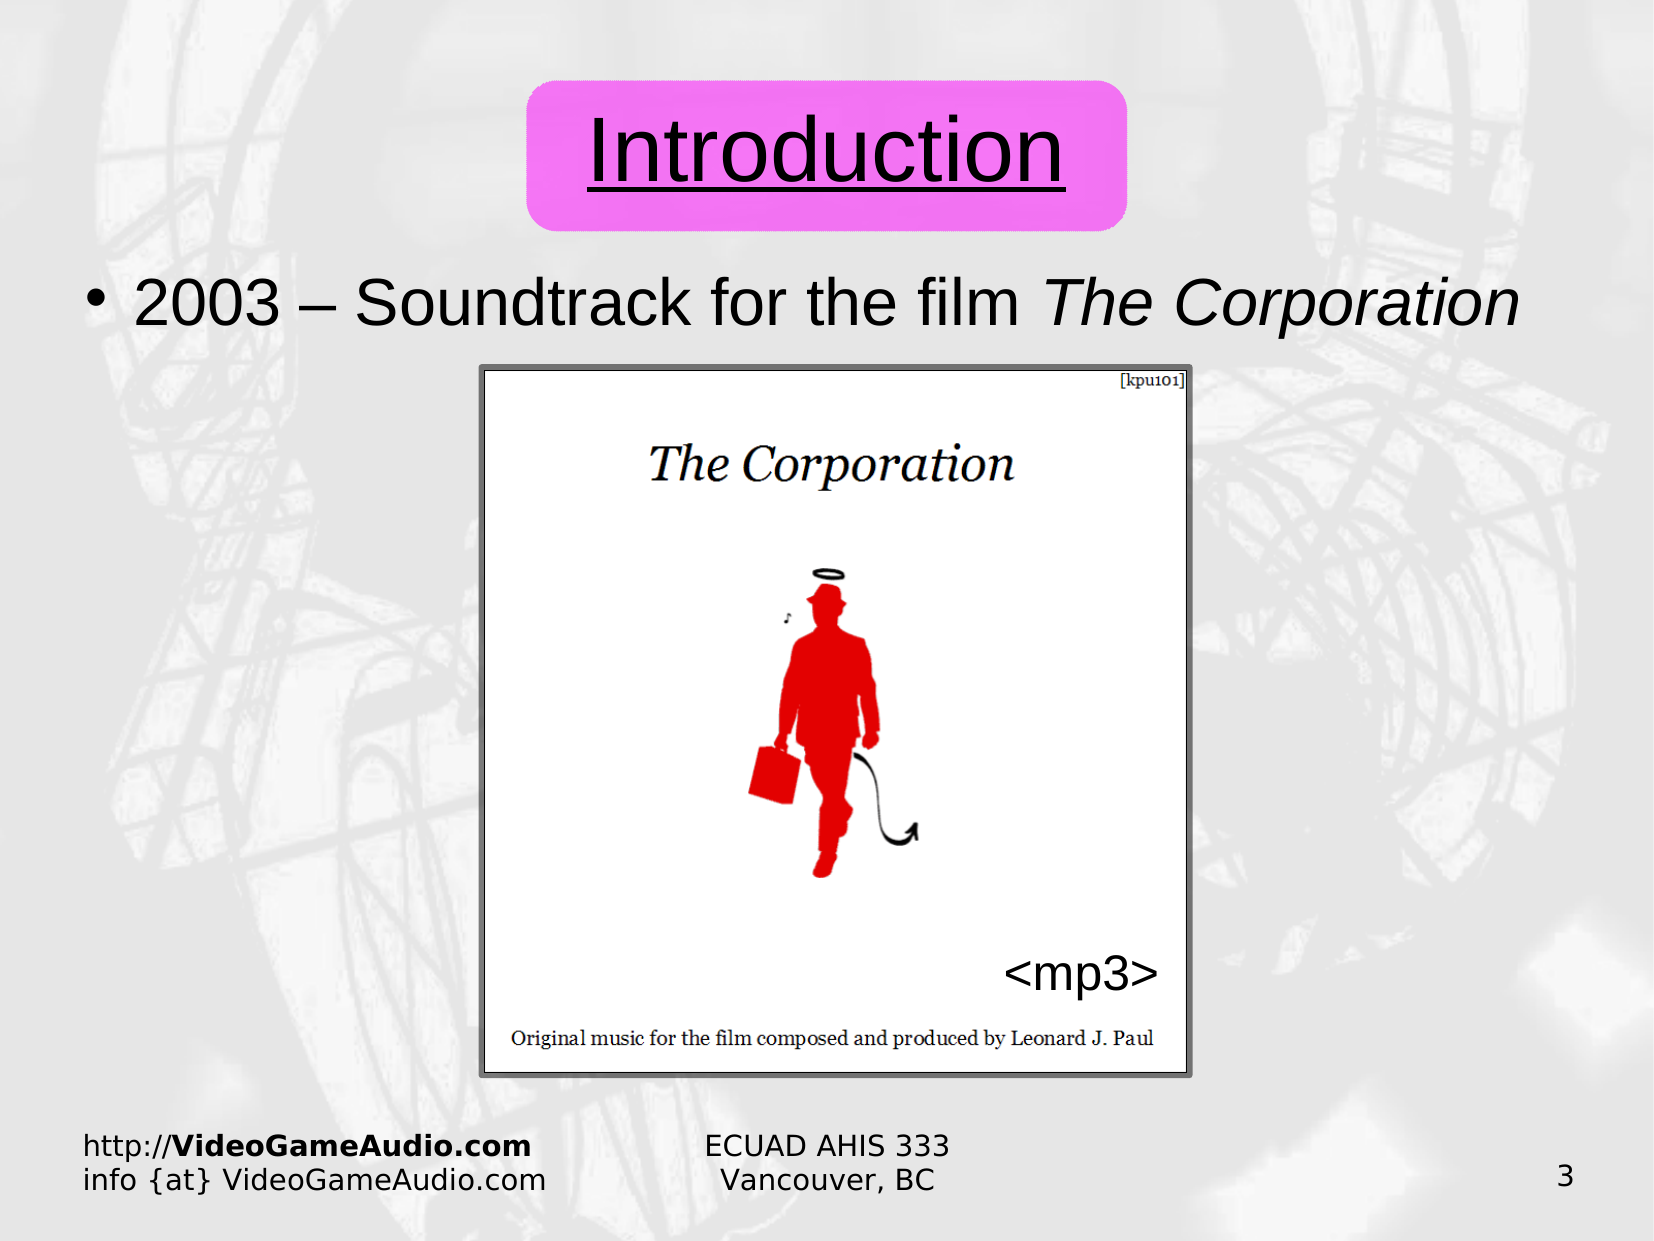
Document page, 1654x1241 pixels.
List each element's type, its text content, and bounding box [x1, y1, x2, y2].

title Introduction [82, 49, 1571, 257]
picture [0, 0, 1654, 1241]
text_box 2003 – Soundtrack for the film The Corporation [69, 262, 1584, 376]
text_box <mp3> [988, 941, 1177, 1017]
